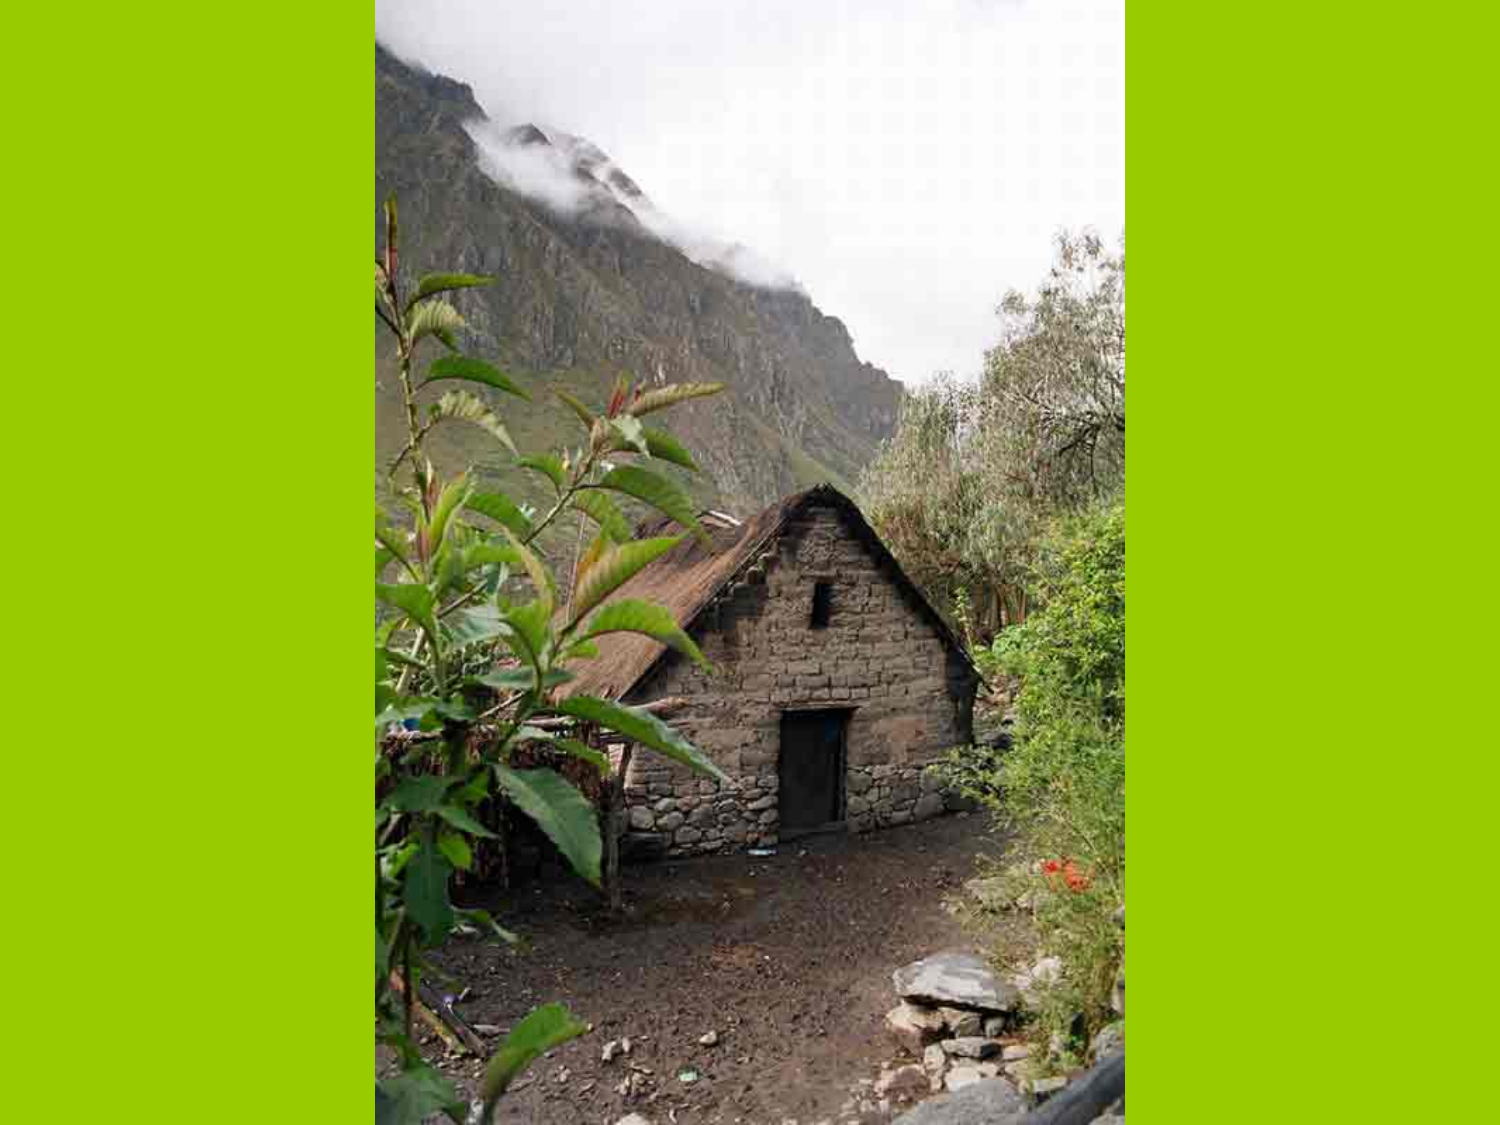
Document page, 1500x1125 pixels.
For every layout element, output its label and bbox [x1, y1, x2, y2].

picture [375, 0, 1125, 1125]
